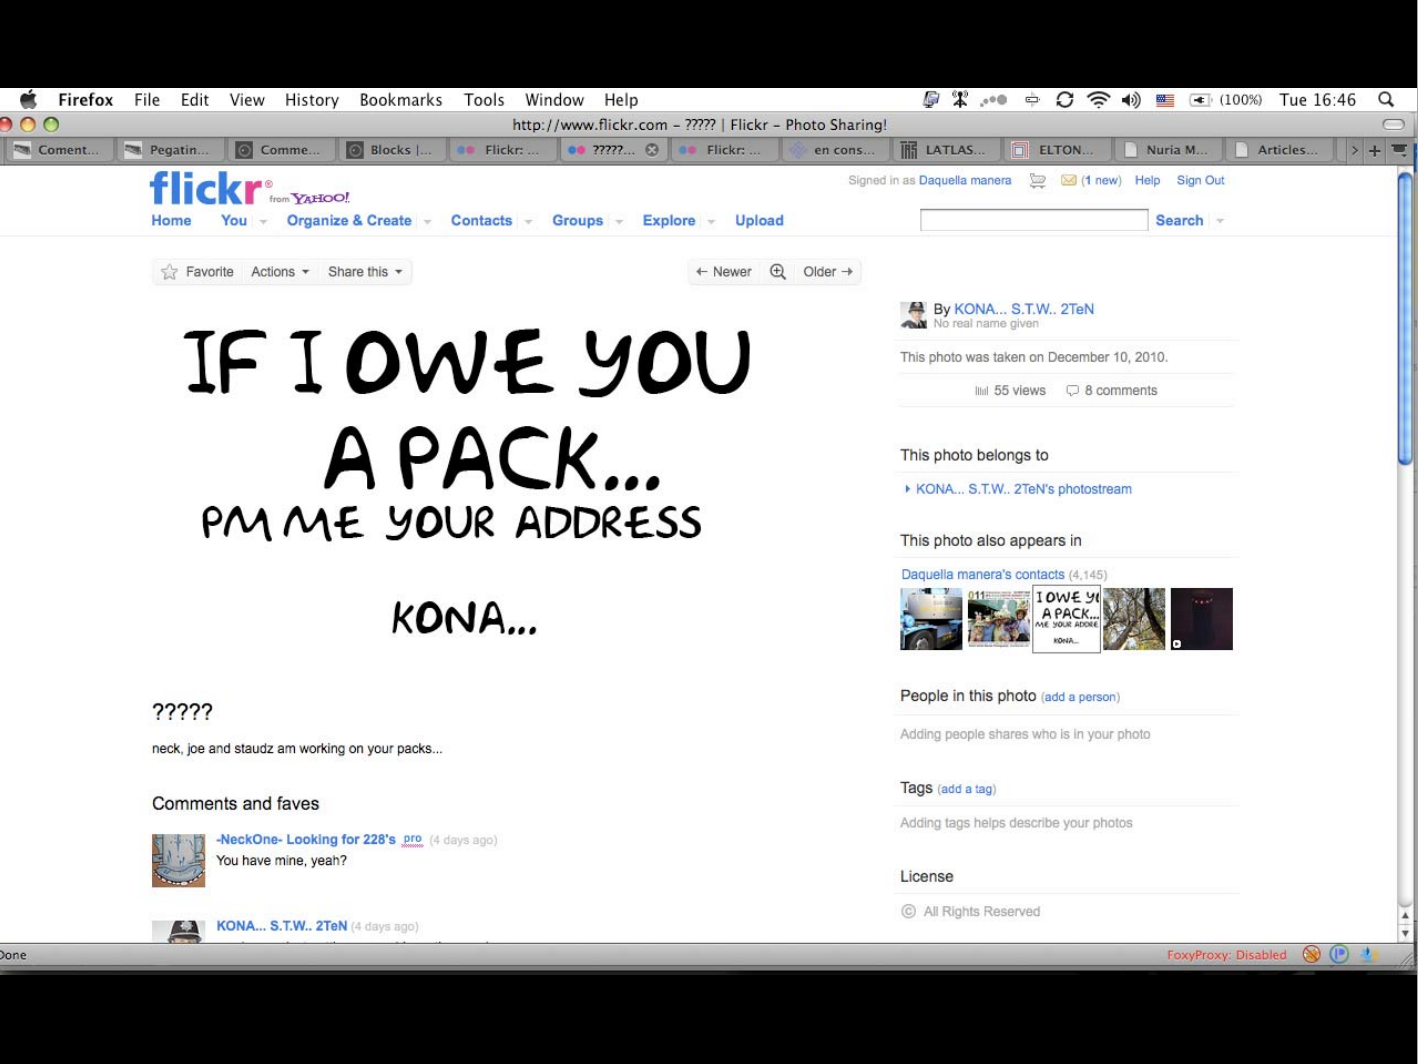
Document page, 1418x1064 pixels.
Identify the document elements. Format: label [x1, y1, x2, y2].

picture [0, 88, 1417, 975]
